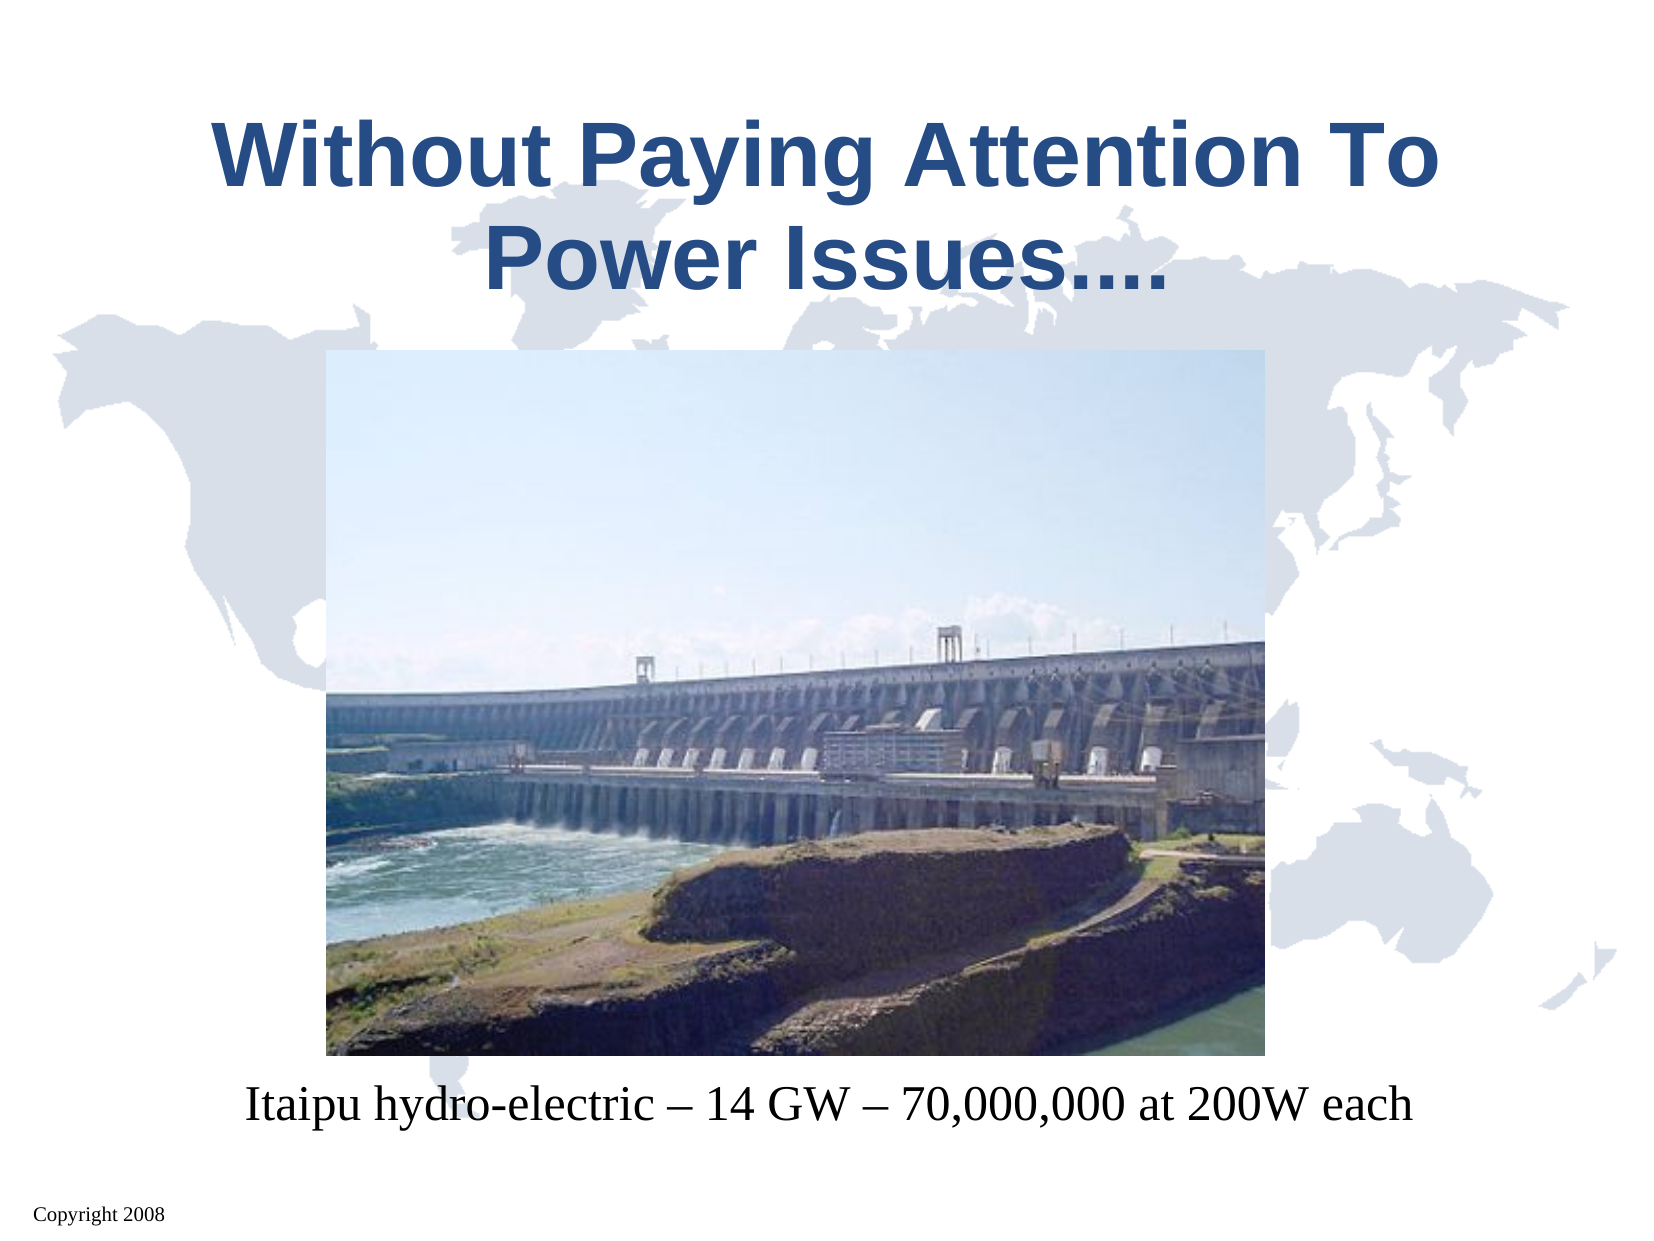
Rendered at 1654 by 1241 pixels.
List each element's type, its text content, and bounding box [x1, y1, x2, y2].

title Without Paying Attention To Power Issues.... [121, 99, 1534, 314]
picture [28, 99, 1645, 1154]
text_box Itaipu hydro-electric – 14 GW – 70,000,000 at 200W each [60, 1075, 1599, 1135]
